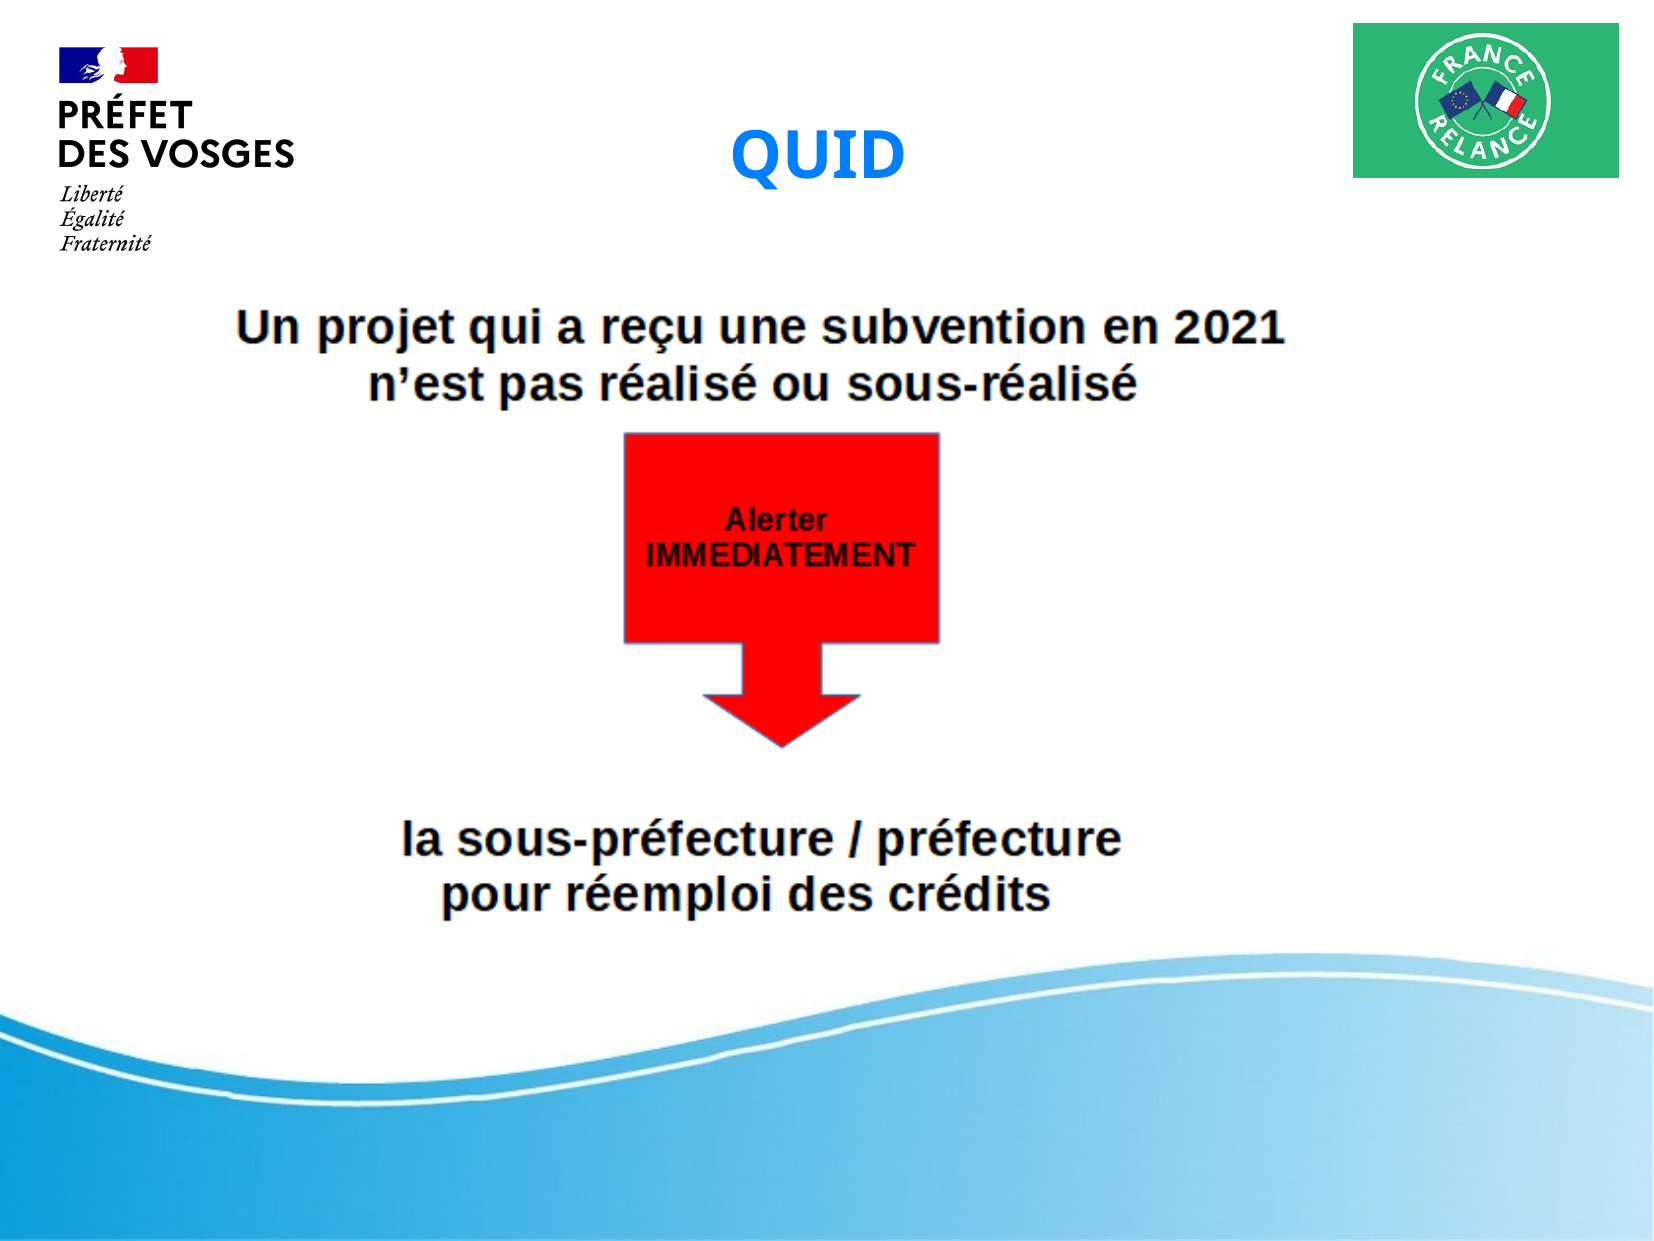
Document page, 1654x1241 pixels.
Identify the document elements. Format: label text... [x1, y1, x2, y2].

title QUID [197, 49, 1440, 257]
picture [0, 952, 1654, 1241]
picture [23, 11, 1365, 941]
picture [1353, 23, 1619, 178]
